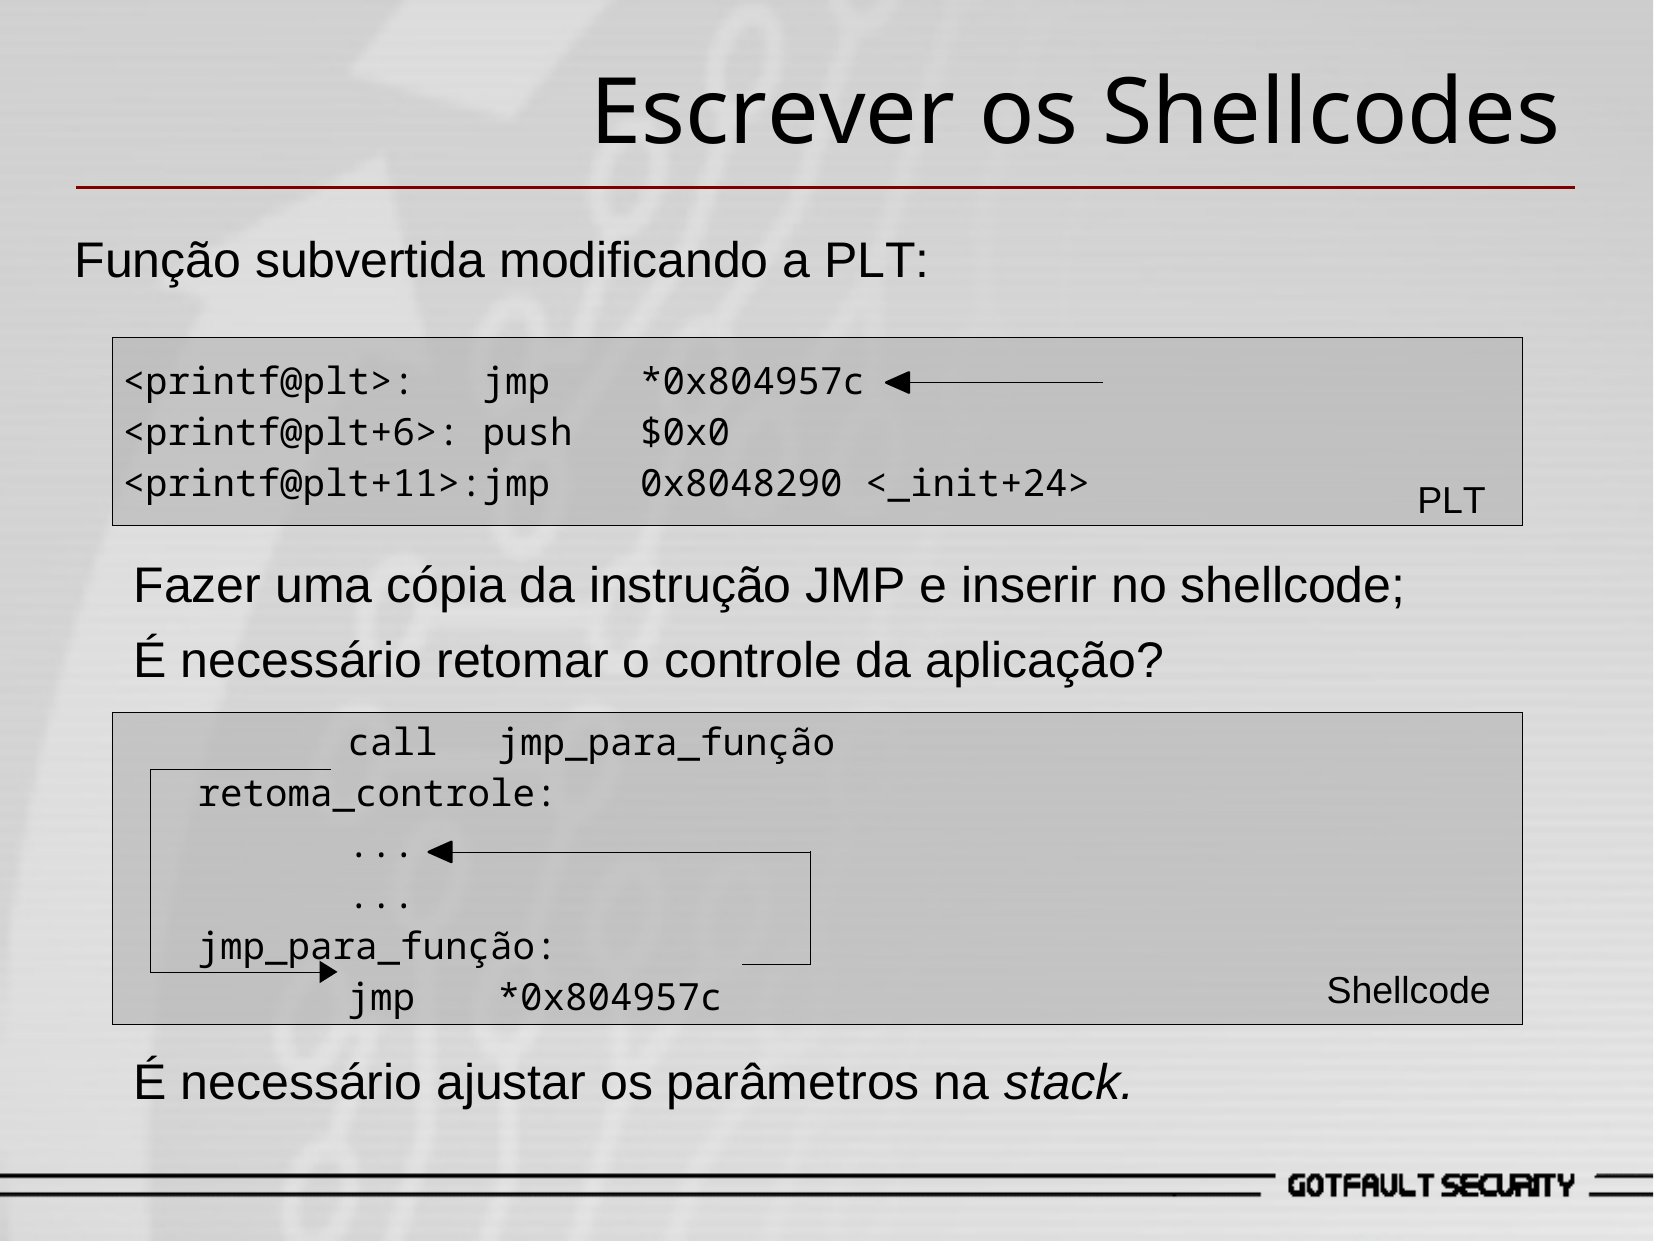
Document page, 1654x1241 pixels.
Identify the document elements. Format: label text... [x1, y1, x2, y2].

text_box Fazer uma cópia da instrução JMP e inserir no shellcode; [105, 550, 1486, 625]
text_box Escrever os Shellcodes [75, 37, 1576, 196]
text_box Função subvertida modificando a PLT: [60, 225, 1336, 302]
text_box Shellcode [1311, 962, 1515, 1024]
text_box <printf@plt>: jmp *0x804957c <printf@plt+6>: push $0x0 <printf@plt+11>:jmp 0x8048290 <_init+24> [112, 337, 1523, 526]
text_box PLT [1402, 472, 1508, 534]
text_box É necessário ajustar os parâmetros na stack. [105, 1046, 1486, 1126]
text_box É necessário retomar o controle da aplicação? [105, 625, 1486, 702]
text_box call jmp_para_função retoma_controle: ... ... jmp_para_função: jmp *0x804957c [112, 712, 1523, 1025]
picture [0, 0, 1654, 1241]
